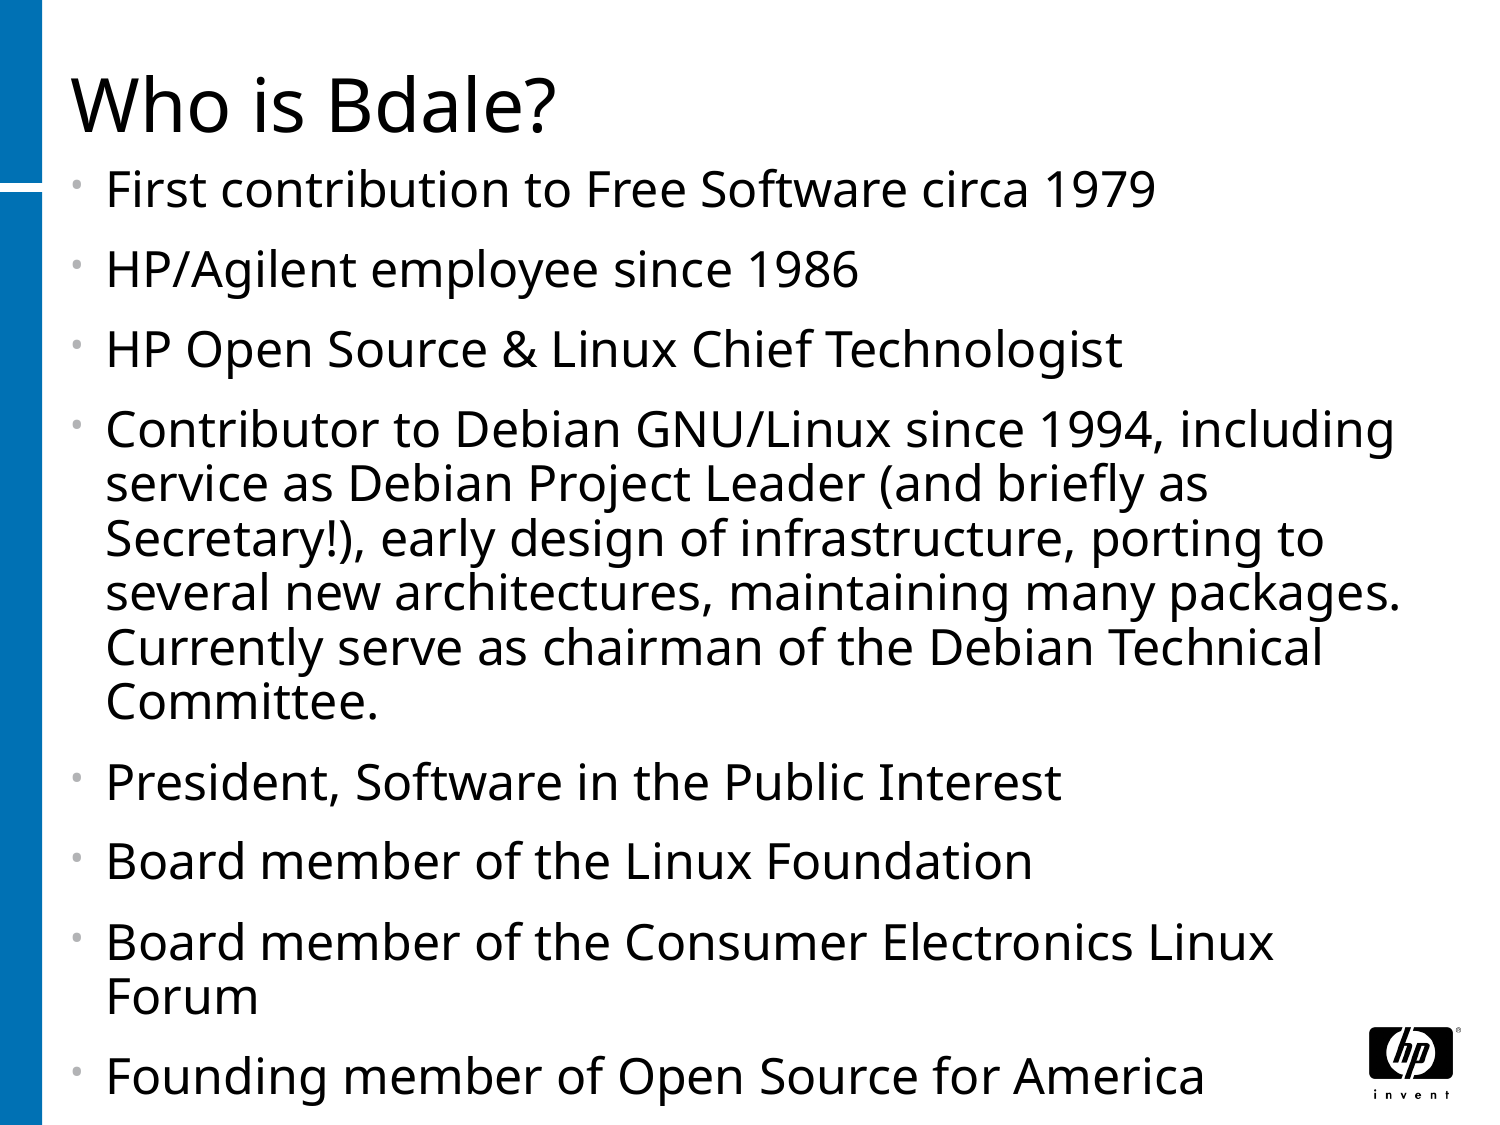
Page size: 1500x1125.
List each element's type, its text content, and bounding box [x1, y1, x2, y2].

title Who is Bdale? [70, 18, 1322, 163]
picture [1369, 1027, 1461, 1099]
list First contribution to Free Software circa 1979 HP/Agilent employee since 1986 HP Open Source & Linux Chief Technologist Contributor to Debian GNU/Linux since 1994, including service as Debian Project Leader (and briefly as Secretary!), early design of infrastructure, porting to several new architectures, maintaining many packages. Currently serve as chairman of the Debian Technical Committee. President, Software in the Public Interest Board member of the Linux Foundation Board member of the Consumer Electronics Linux Forum Founding member of Open Source for America High power model rocket and amateur satellite builder ... [68, 163, 1426, 1065]
